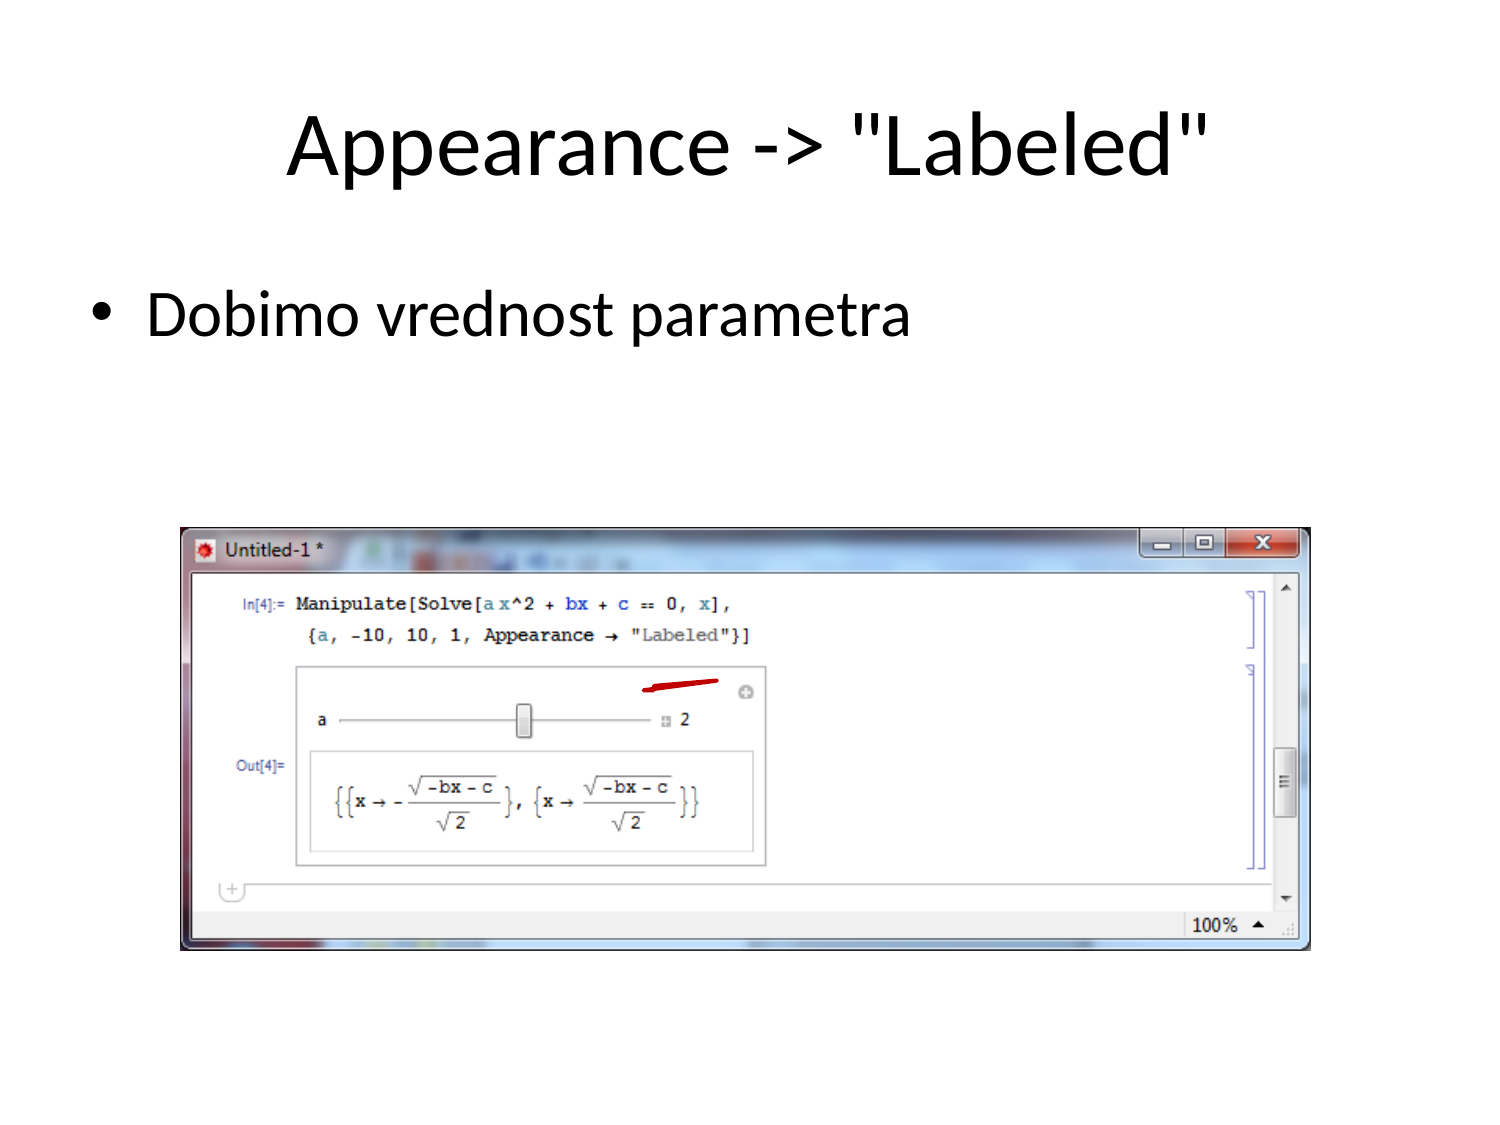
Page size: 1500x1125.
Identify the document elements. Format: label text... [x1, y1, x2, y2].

list Dobimo vrednost parametra [75, 262, 1425, 1005]
picture [180, 527, 1311, 951]
title Appearance -> "Labeled" [75, 45, 1425, 233]
